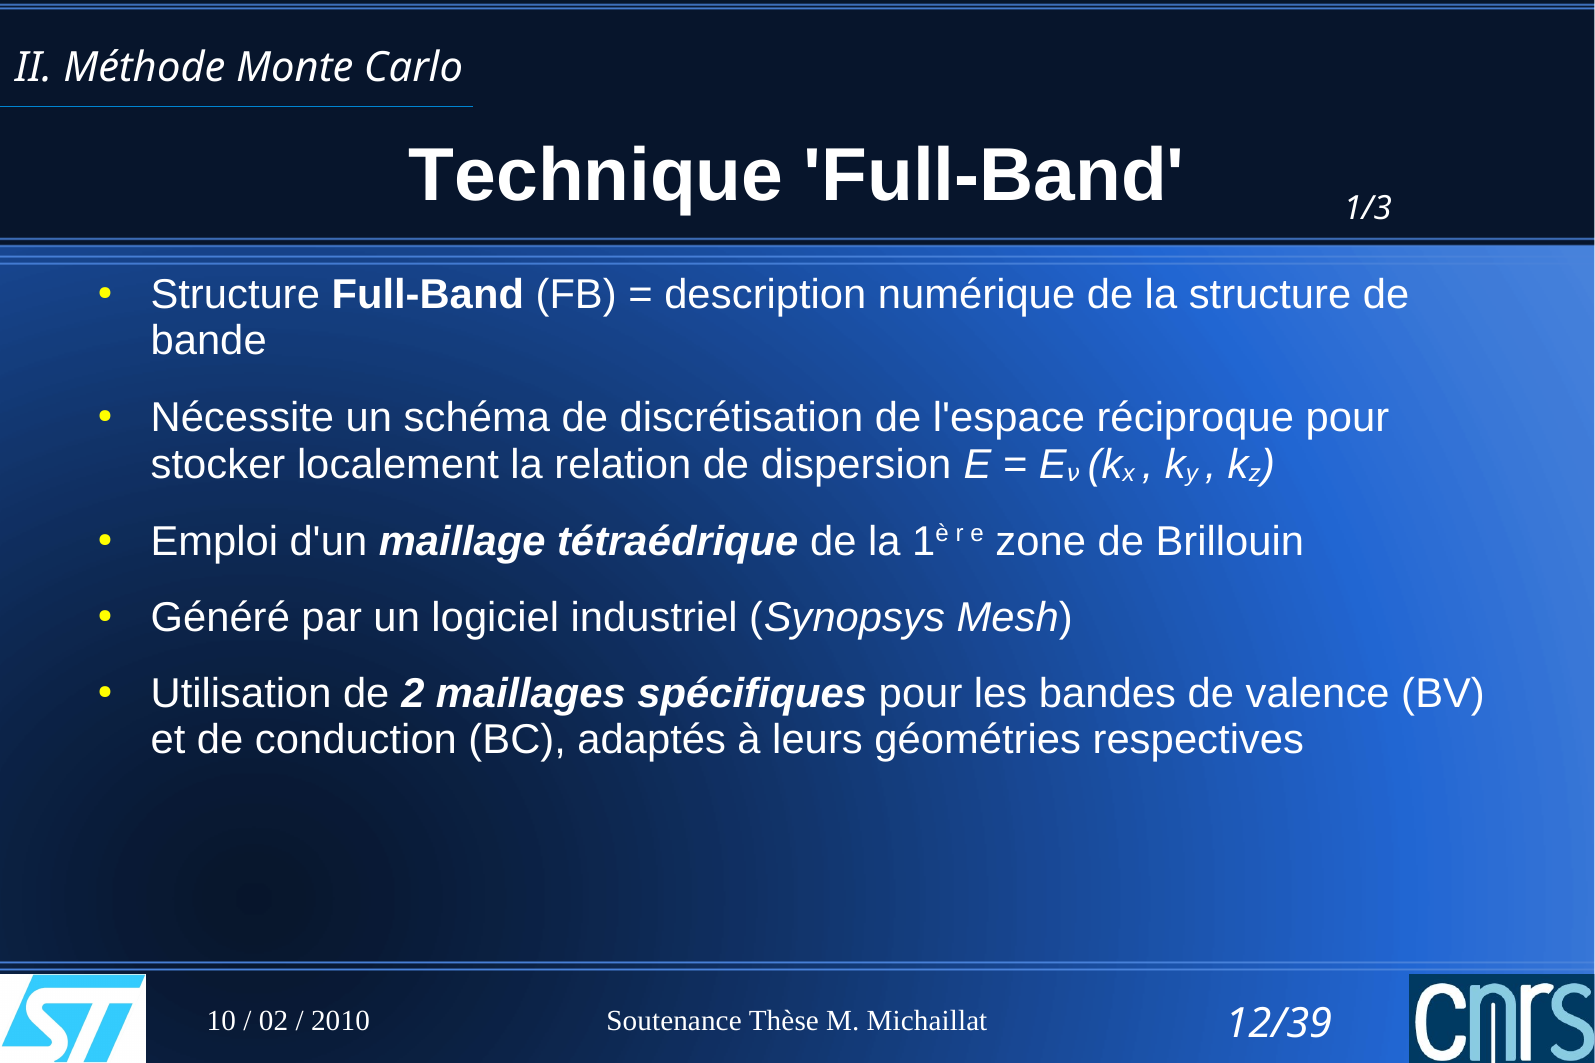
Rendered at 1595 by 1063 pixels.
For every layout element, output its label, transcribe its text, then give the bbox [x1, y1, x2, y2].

text_box II. Méthode Monte Carlo [0, 29, 1182, 100]
title Technique 'Full-Band' [79, 115, 1515, 234]
picture [0, 0, 1595, 1063]
text_box 1/3 [1328, 177, 1416, 236]
list Structure Full-Band (FB) = description numérique de la structure de bande Nécessite un schéma de discrétisation de l'espace réciproque pour stocker localement la relation de dispersion E = Eν (kx , ky , kz) Emploi d'un maillage tétraédrique de la 1è r e zone de Brillouin Généré par un logiciel industriel (Synopsys Mesh) Utilisation de 2 maillages spécifiques pour les bandes de valence (BV) et de conduction (BC), adaptés à leurs géométries respectives [79, 270, 1515, 973]
